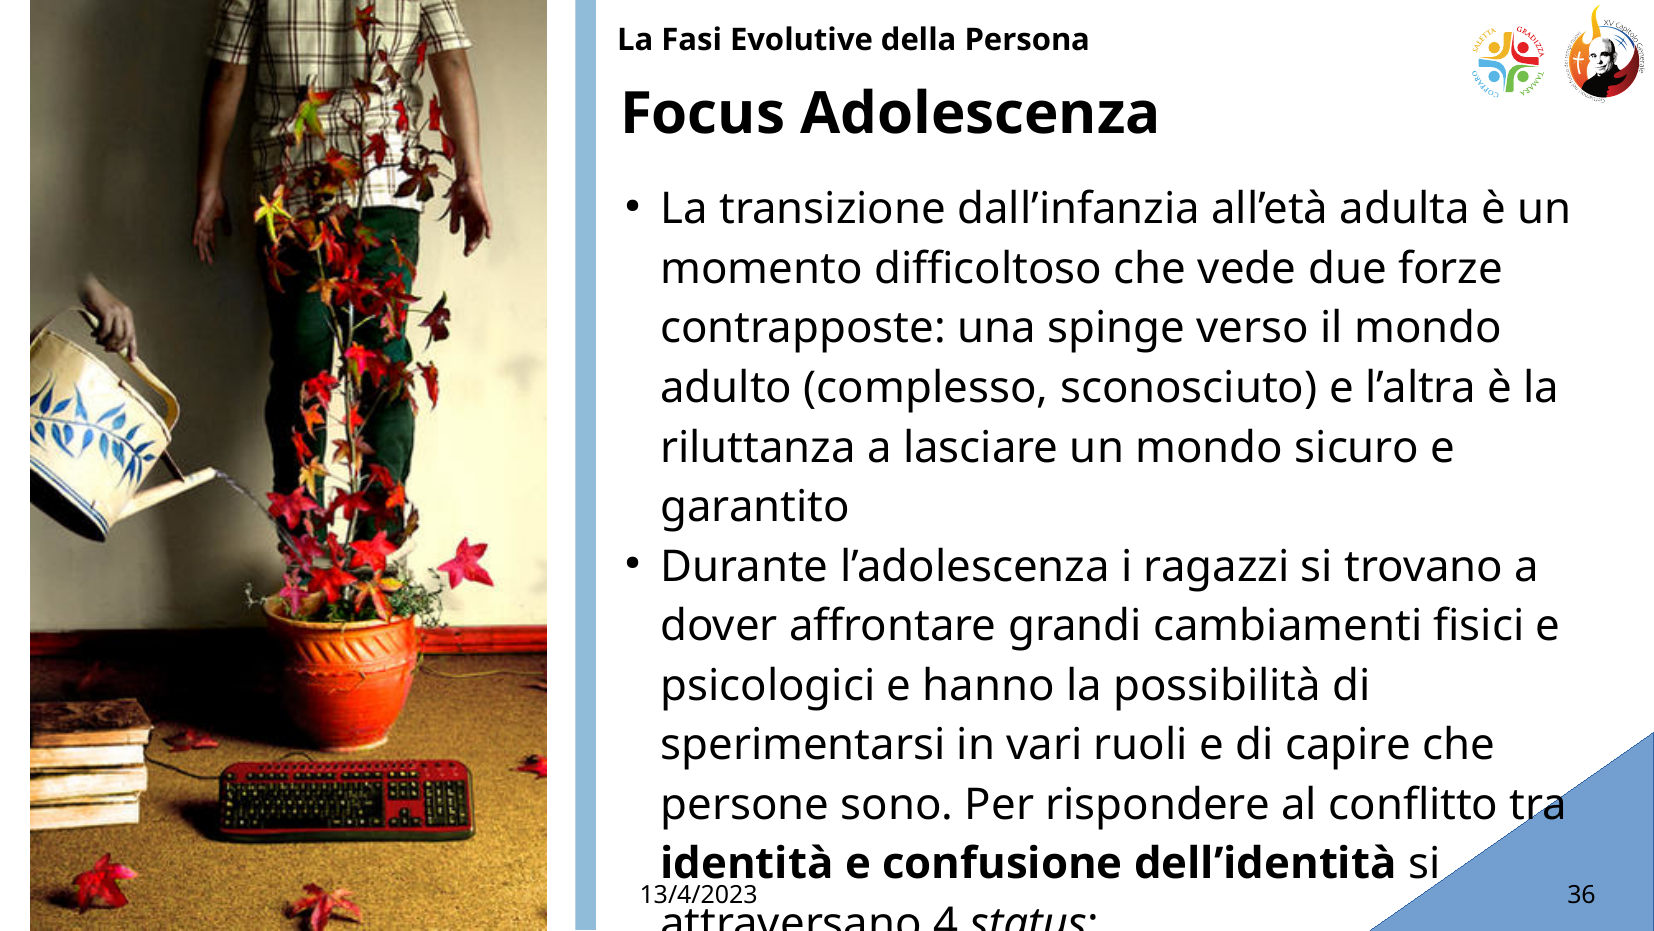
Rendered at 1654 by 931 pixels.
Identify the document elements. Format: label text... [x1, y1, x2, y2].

title Focus Adolescenza [620, 70, 1617, 142]
text_box La Fasi Evolutive della Persona [602, 9, 1335, 63]
picture [1563, 4, 1646, 103]
picture [30, 0, 547, 931]
subtitle La transizione dall’infanzia all’età adulta è un momento difficoltoso che vede due forze contrapposte: una spinge verso il mondo adulto (complesso, sconosciuto) e l’altra è la riluttanza a lasciare un mondo sicuro e garantito Durante l’adolescenza i ragazzi si trovano a dover affrontare grandi cambiamenti fisici e psicologici e hanno la possibilità di sperimentarsi in vari ruoli e di capire che persone sono. Per rispondere al conflitto tra identità e confusione dell’identità si attraversano 4 status: [624, 177, 1602, 873]
